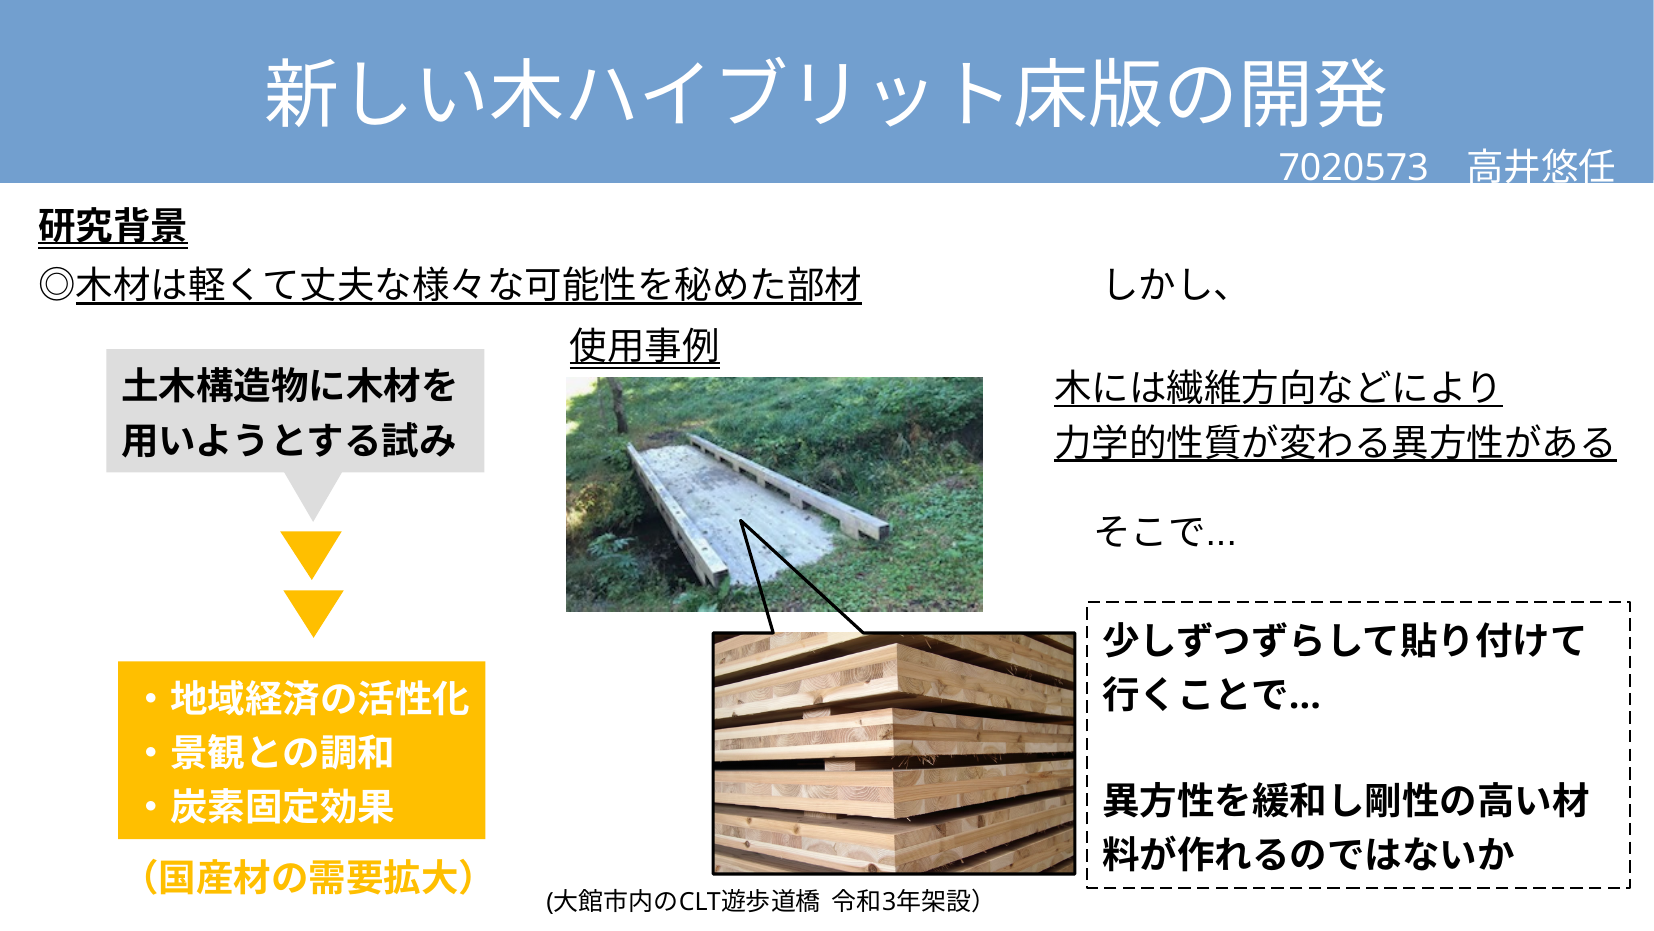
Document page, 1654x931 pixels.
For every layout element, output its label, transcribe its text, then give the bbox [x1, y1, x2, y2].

text_box [283, 590, 344, 638]
text_box そこで... [1078, 494, 1252, 564]
text_box ・地域経済の活性化 ・景観との調和 ・炭素固定効果 [118, 661, 486, 815]
text_box しかし、 [1086, 248, 1418, 318]
title 新しい木ハイブリット床版の開発 [0, 0, 1654, 181]
picture [566, 377, 983, 612]
text_box 研究背景 [23, 188, 213, 259]
text_box 少しずつずらして貼り付けて行くことで... 異方性を緩和し剛性の高い材料が作れるのではないか [1086, 602, 1630, 827]
text_box 使用事例 [555, 319, 756, 378]
text_box (大館市内のCLT遊歩道橋 令和3年架設） [531, 874, 1123, 931]
text_box [283, 471, 343, 522]
text_box [280, 531, 342, 580]
text_box 7020573 高井悠任 [1263, 129, 1654, 200]
picture [715, 632, 1073, 872]
text_box （国産材の需要拡大） [106, 840, 520, 931]
text_box 木には繊維方向などにより 力学的性質が変わる異方性がある [1039, 350, 1636, 564]
text_box ◎木材は軽くて丈夫な様々な可能性を秘めた部材 [23, 248, 898, 319]
picture [745, 528, 837, 612]
text_box 土木構造物に木材を 用いようとする試み [106, 349, 485, 449]
